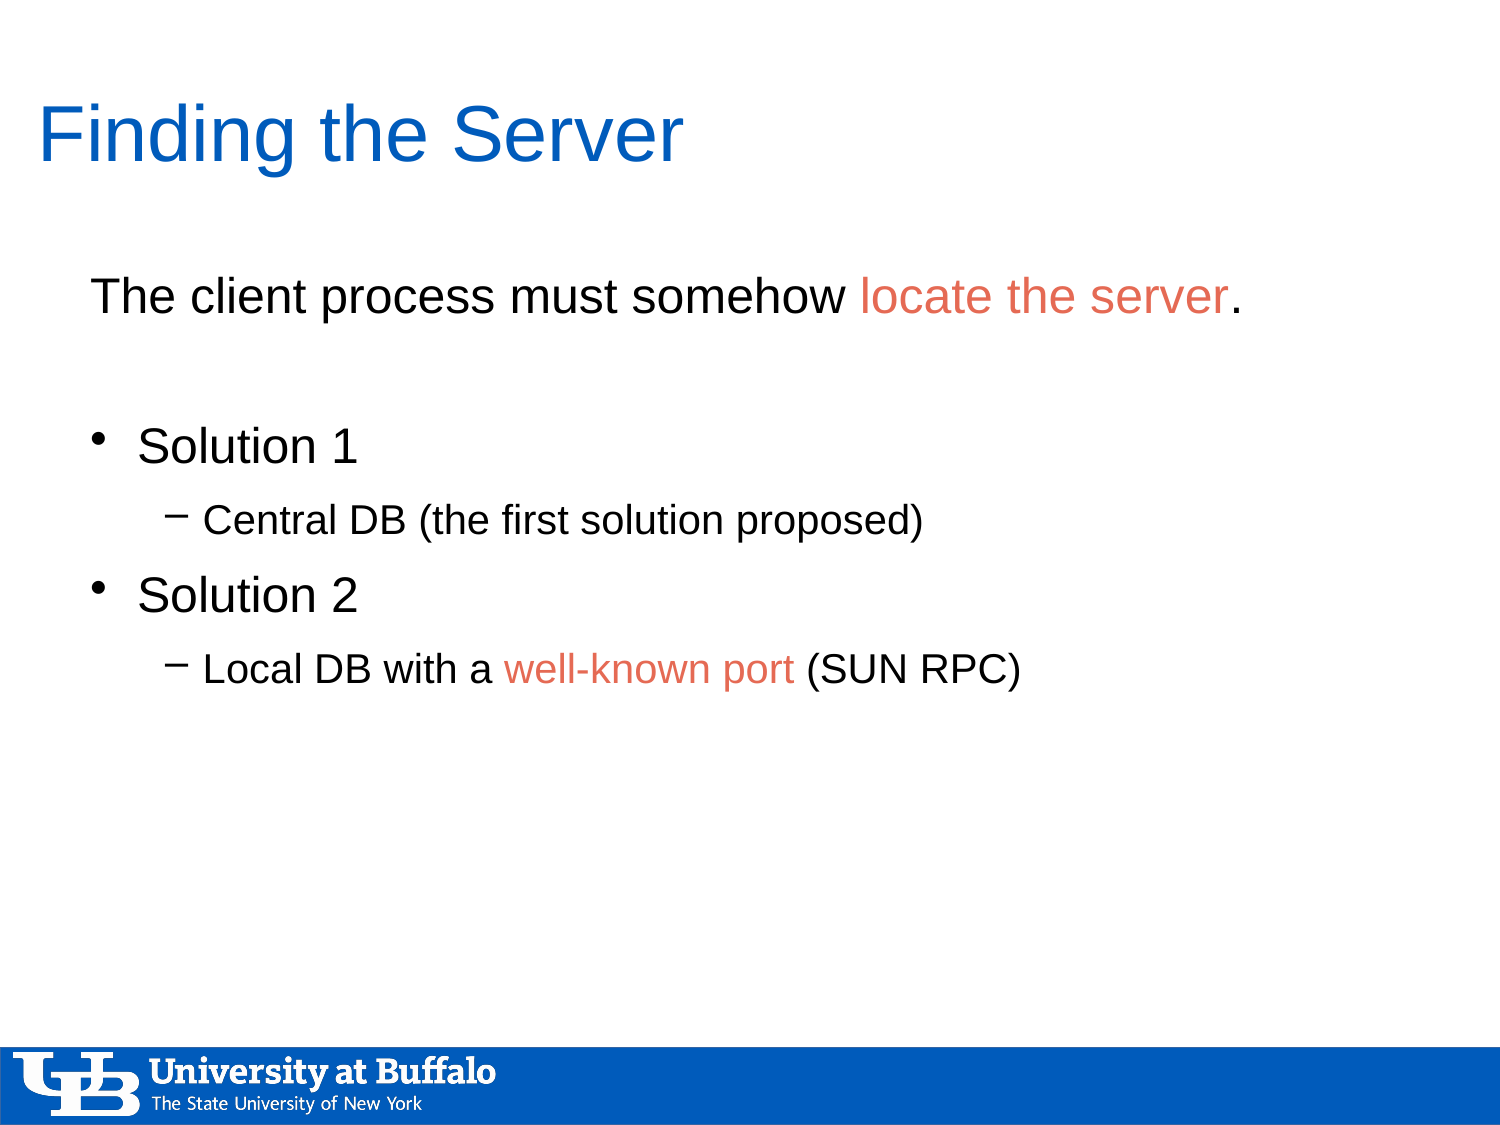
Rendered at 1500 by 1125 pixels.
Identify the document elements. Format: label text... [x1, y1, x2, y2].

list The client process must somehow locate the server. Solution 1 Central DB (the first solution proposed) Solution 2 Local DB with a well-known port (SUN RPC) [75, 263, 1425, 916]
picture [13, 1052, 496, 1116]
title Finding the Server [37, 40, 1388, 228]
